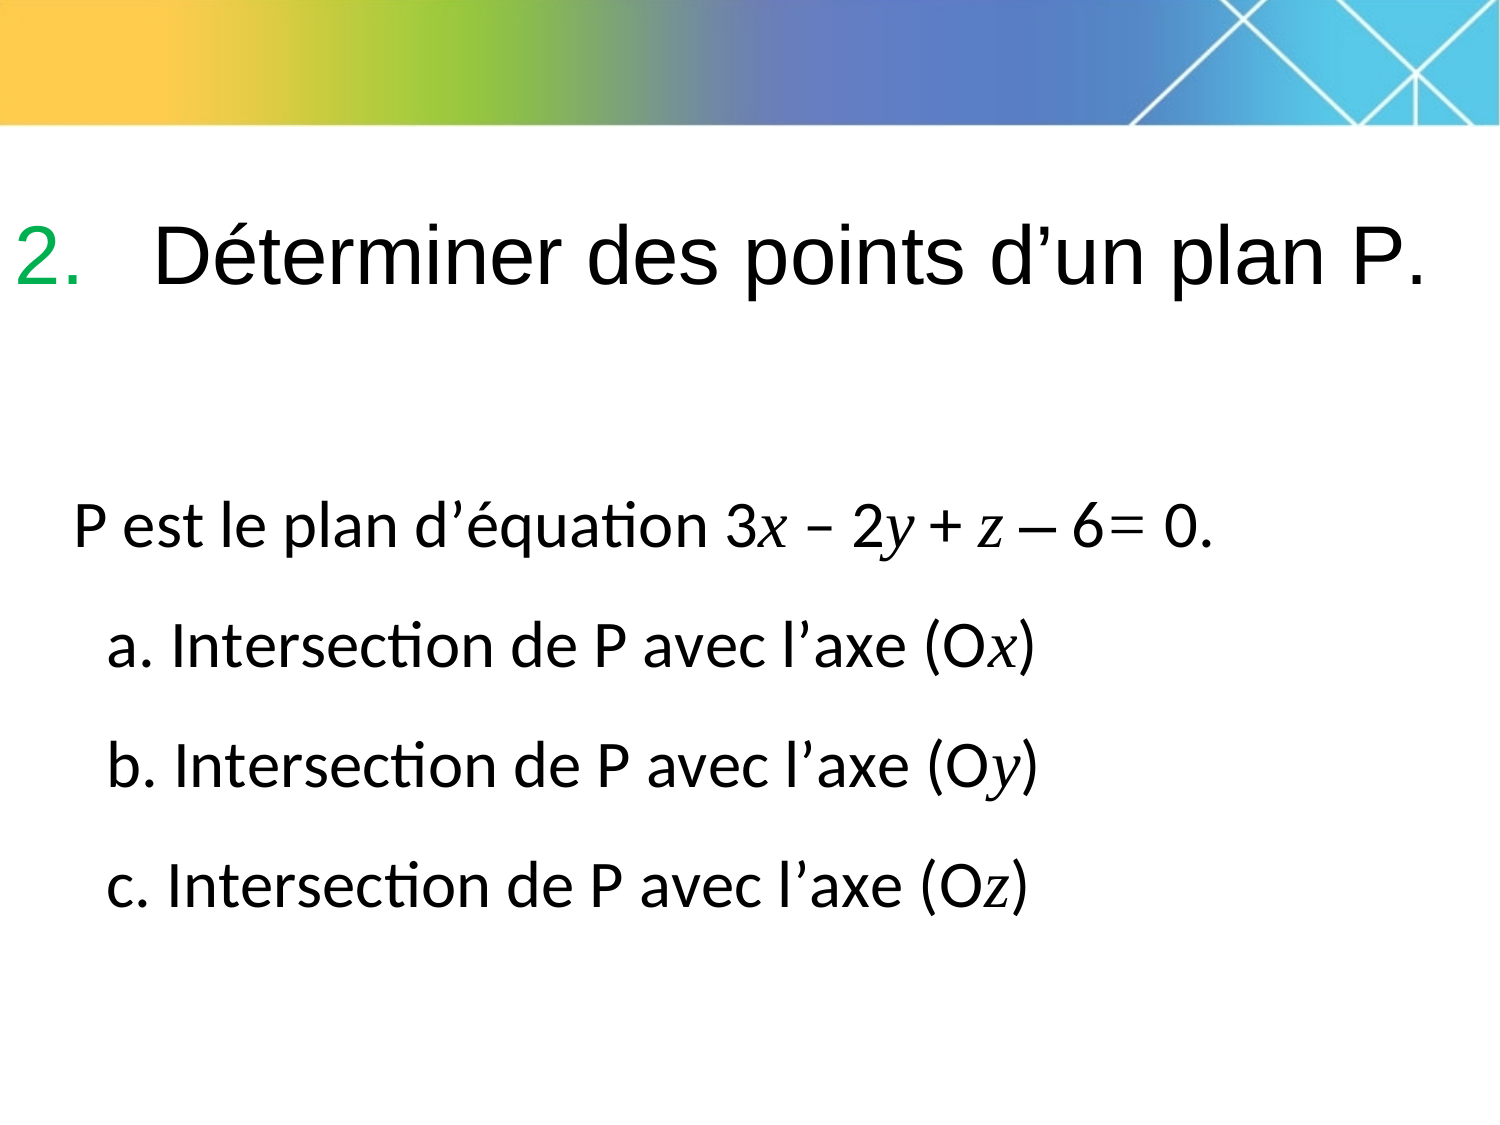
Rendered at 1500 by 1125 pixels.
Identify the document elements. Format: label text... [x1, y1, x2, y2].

text_box Déterminer des points d’un plan P. [0, 164, 1500, 339]
text_box P est le plan d’équation 3x – 2y + z – 6= 0. a. Intersection de P avec l’axe (Ox) b. Intersection de P avec l’axe (Oy) c. Intersection de P avec l’axe (Oz) [58, 433, 1442, 929]
picture [0, 0, 1500, 127]
